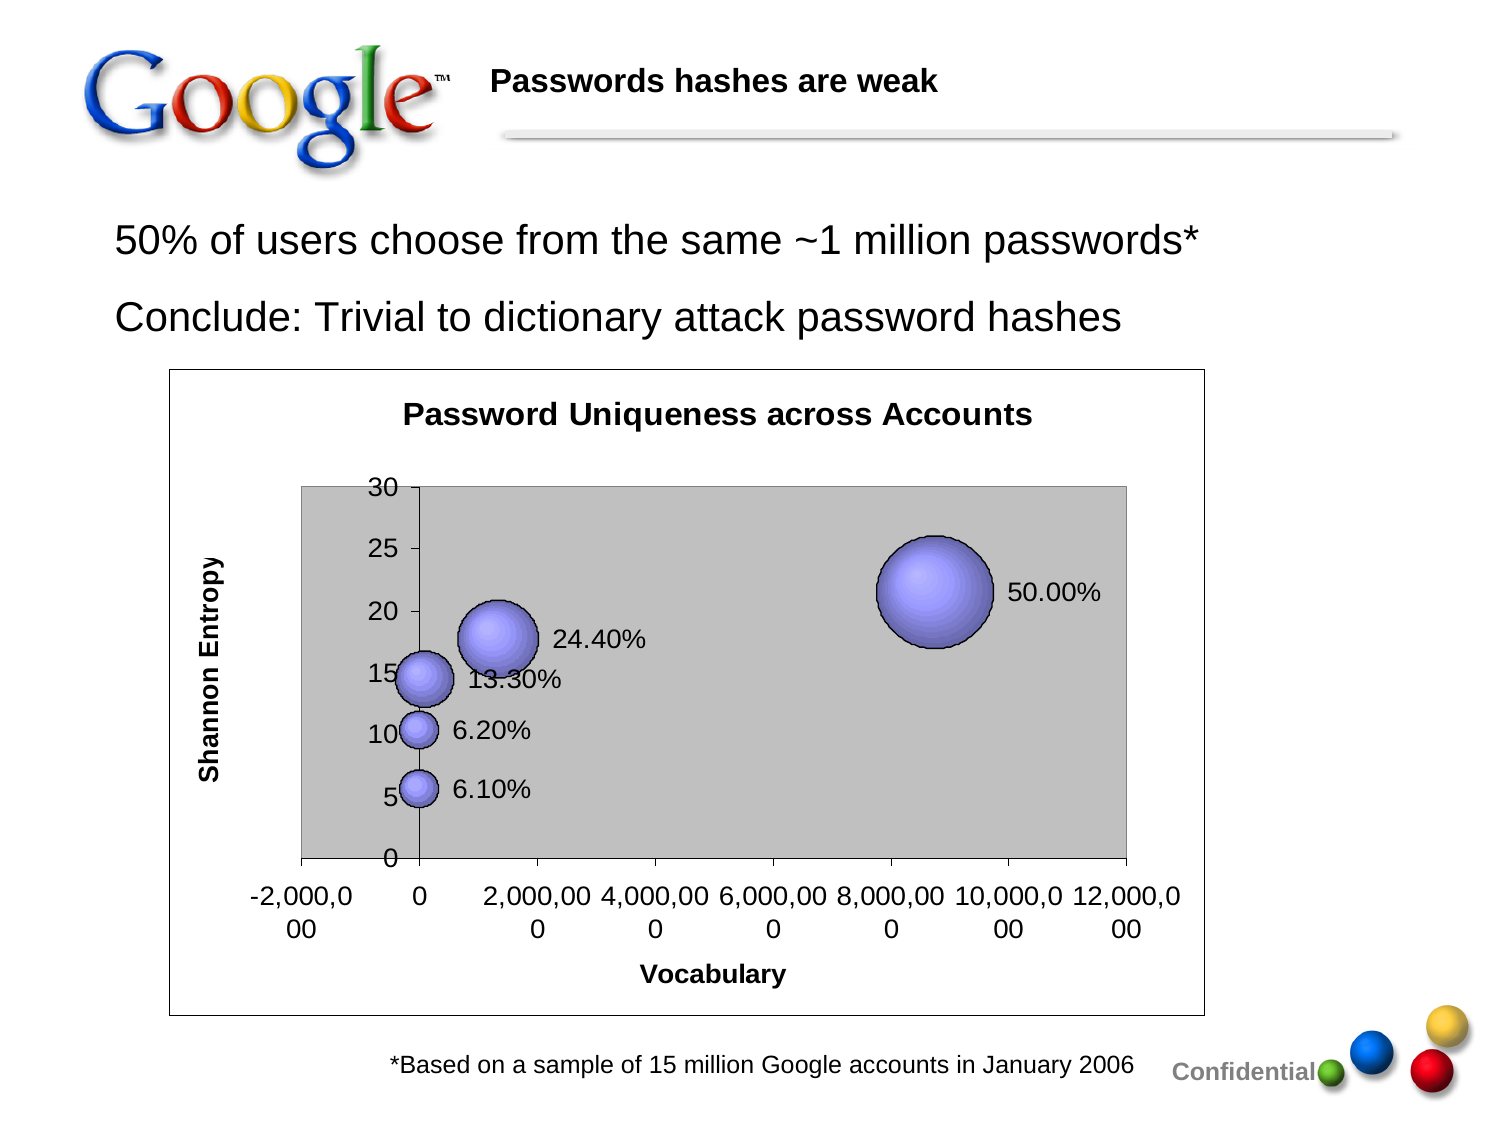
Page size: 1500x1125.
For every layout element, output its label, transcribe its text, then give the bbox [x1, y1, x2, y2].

text_box *Based on a sample of 15 million Google accounts in January 2006 [374, 1037, 1175, 1125]
text_box 50% of users choose from the same ~1 million passwords* Conclude: Trivial to dictionary attack password hashes [99, 200, 1350, 801]
title Passwords hashes are weak [474, 37, 1450, 126]
chart [162, 801, 1213, 1022]
